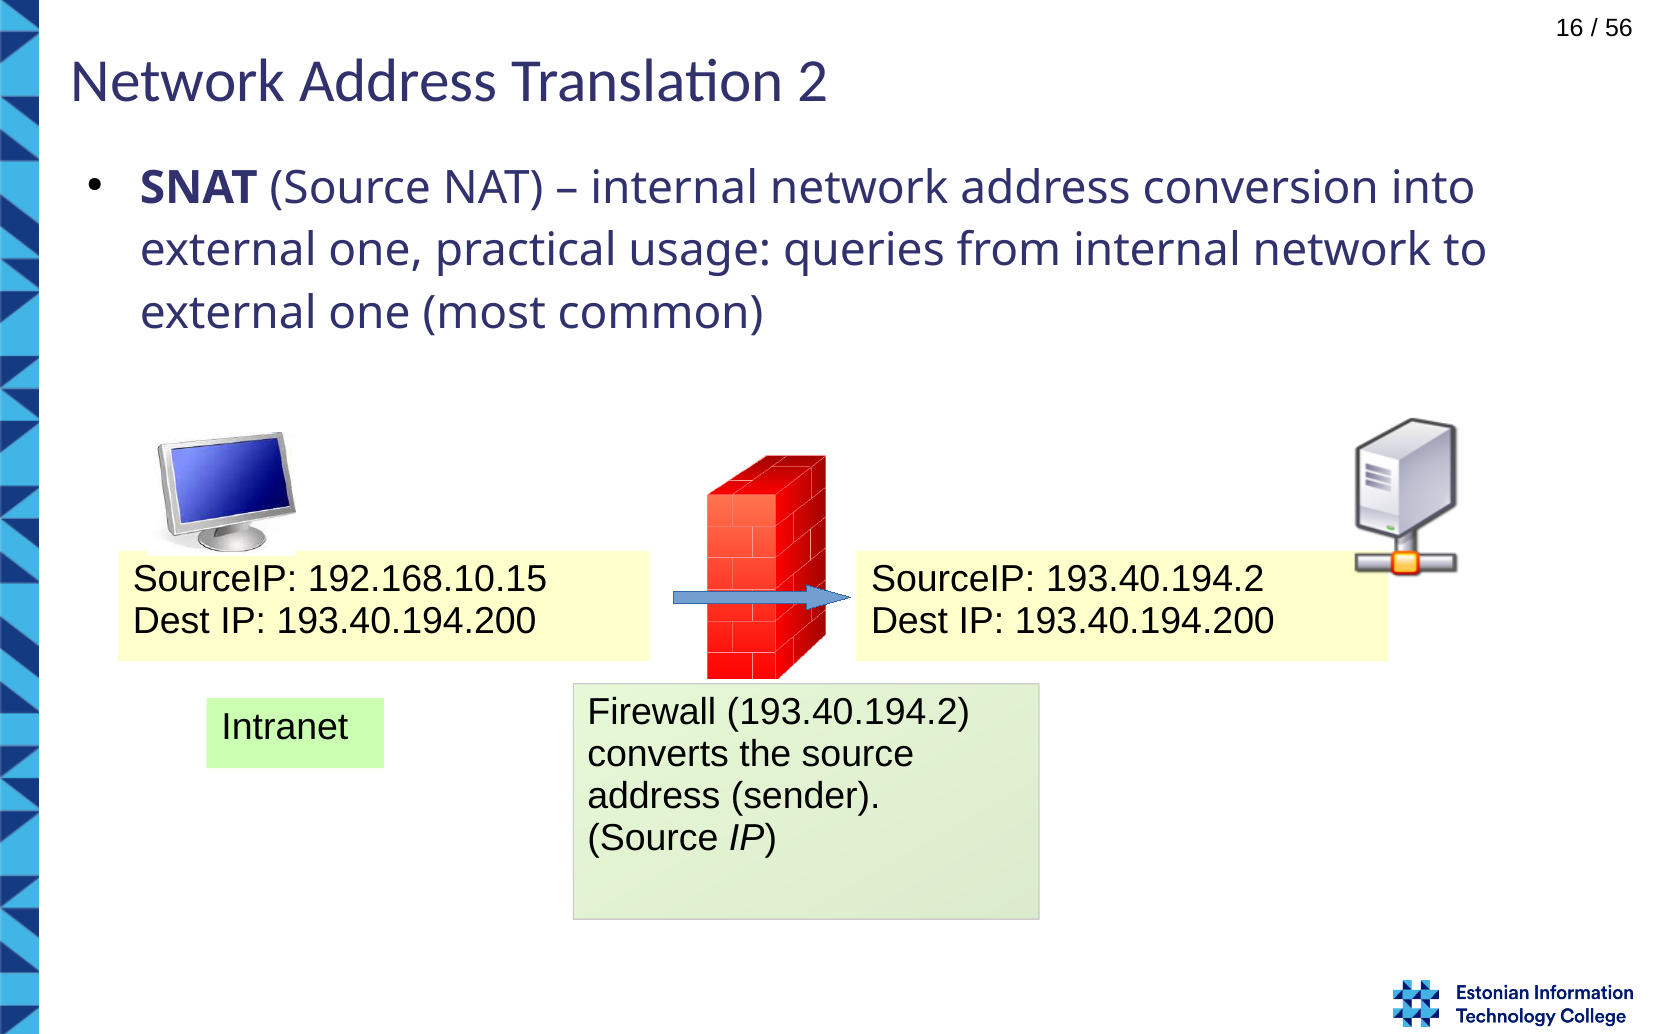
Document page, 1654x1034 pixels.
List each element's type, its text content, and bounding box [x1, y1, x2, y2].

picture [1393, 980, 1633, 1027]
title Network Address Translation 2 [70, 41, 1630, 130]
picture [701, 604, 827, 679]
text_box [673, 584, 851, 610]
list SNAT (Source NAT) – internal network address conversion into external one, practical usage: queries from internal network to external one (most common) [68, 153, 1630, 957]
text_box SourceIP: 193.40.194.2 Dest IP: 193.40.194.200 [856, 550, 1388, 662]
picture [1305, 413, 1506, 581]
picture [701, 452, 827, 591]
text_box Firewall (193.40.194.2) converts the source address (sender). (Source IP) [572, 683, 1040, 920]
text_box Intranet [206, 698, 384, 769]
picture [147, 432, 296, 556]
text_box SourceIP: 192.168.10.15 Dest IP: 193.40.194.200 [118, 550, 650, 662]
